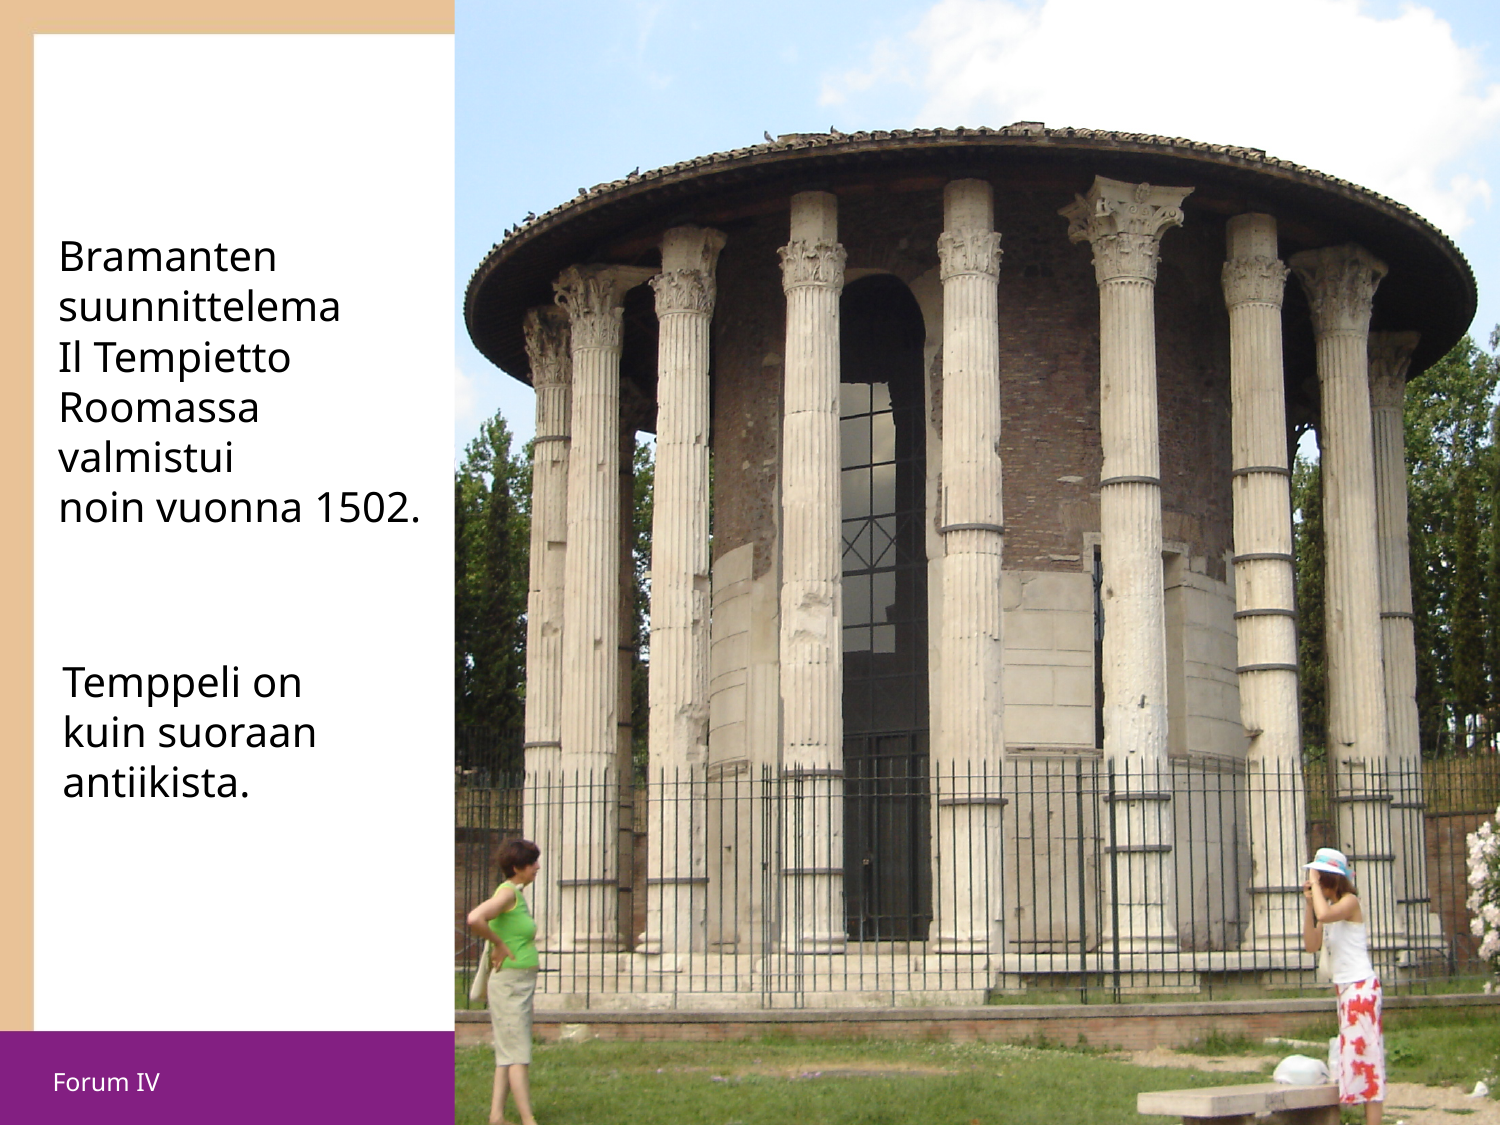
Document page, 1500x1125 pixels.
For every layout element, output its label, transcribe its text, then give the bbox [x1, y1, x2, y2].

picture [0, 0, 1500, 1125]
text_box Bramanten suunnittelema Il Tempietto Roomassa valmistui noin vuonna 1502. [43, 222, 437, 538]
text_box Temppeli on kuin suoraan antiikista. [47, 648, 333, 814]
